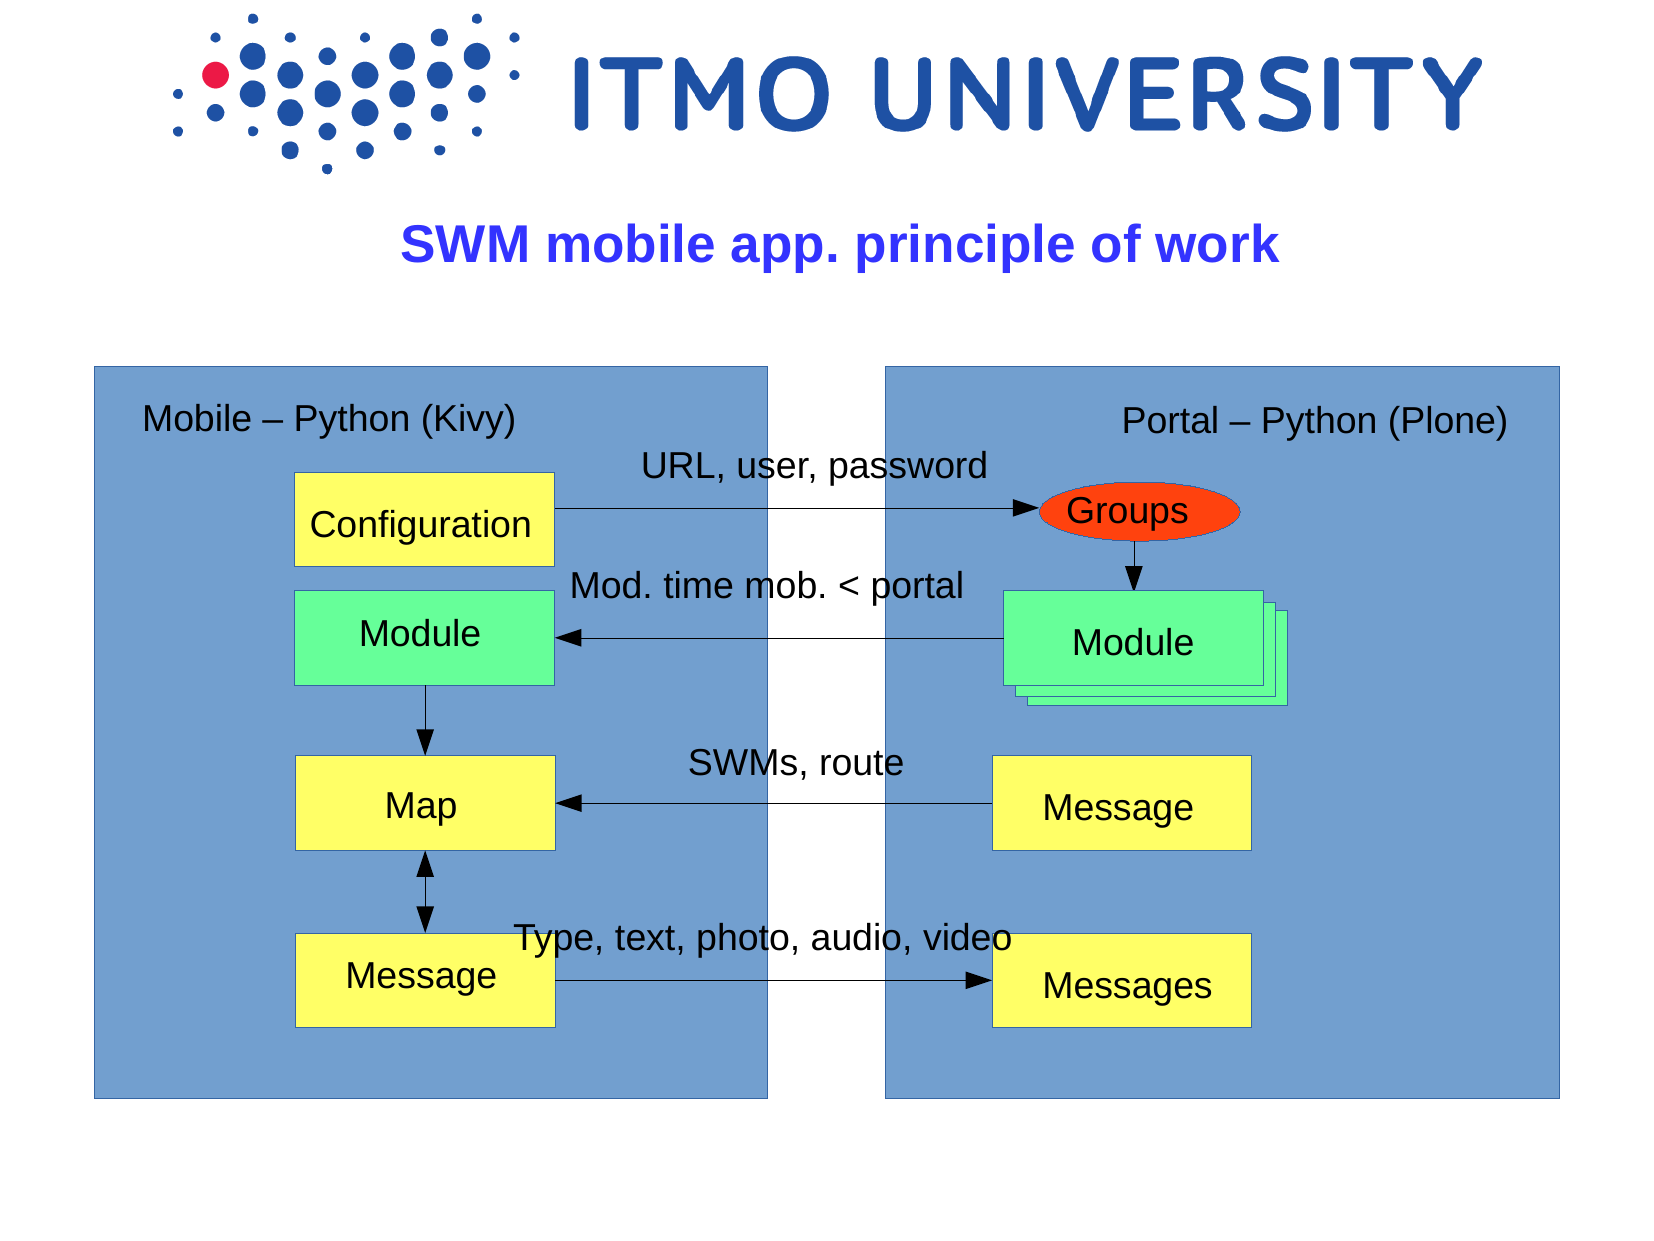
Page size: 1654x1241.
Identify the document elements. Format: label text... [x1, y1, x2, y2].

text_box Message [1027, 779, 1209, 837]
text_box Message [330, 947, 513, 1004]
text_box Messages [1027, 956, 1228, 1014]
text_box Portal – Python (Plone) [1106, 392, 1524, 449]
picture [0, 0, 1654, 306]
text_box Map [369, 776, 473, 834]
text_box Module [343, 604, 497, 662]
text_box URL, user, password [625, 437, 1003, 494]
text_box Mobile – Python (Kivy) [127, 389, 532, 447]
text_box Type, text, photo, audio, video [498, 909, 1028, 967]
text_box Configuration [294, 496, 547, 553]
text_box SWMs, route [673, 734, 920, 792]
text_box Groups [1051, 482, 1204, 539]
text_box Mod. time mob. < portal [554, 557, 980, 615]
title SWM mobile app. principle of work [377, 193, 1304, 296]
text_box [27, 366, 1654, 1237]
text_box Module [1057, 613, 1210, 671]
